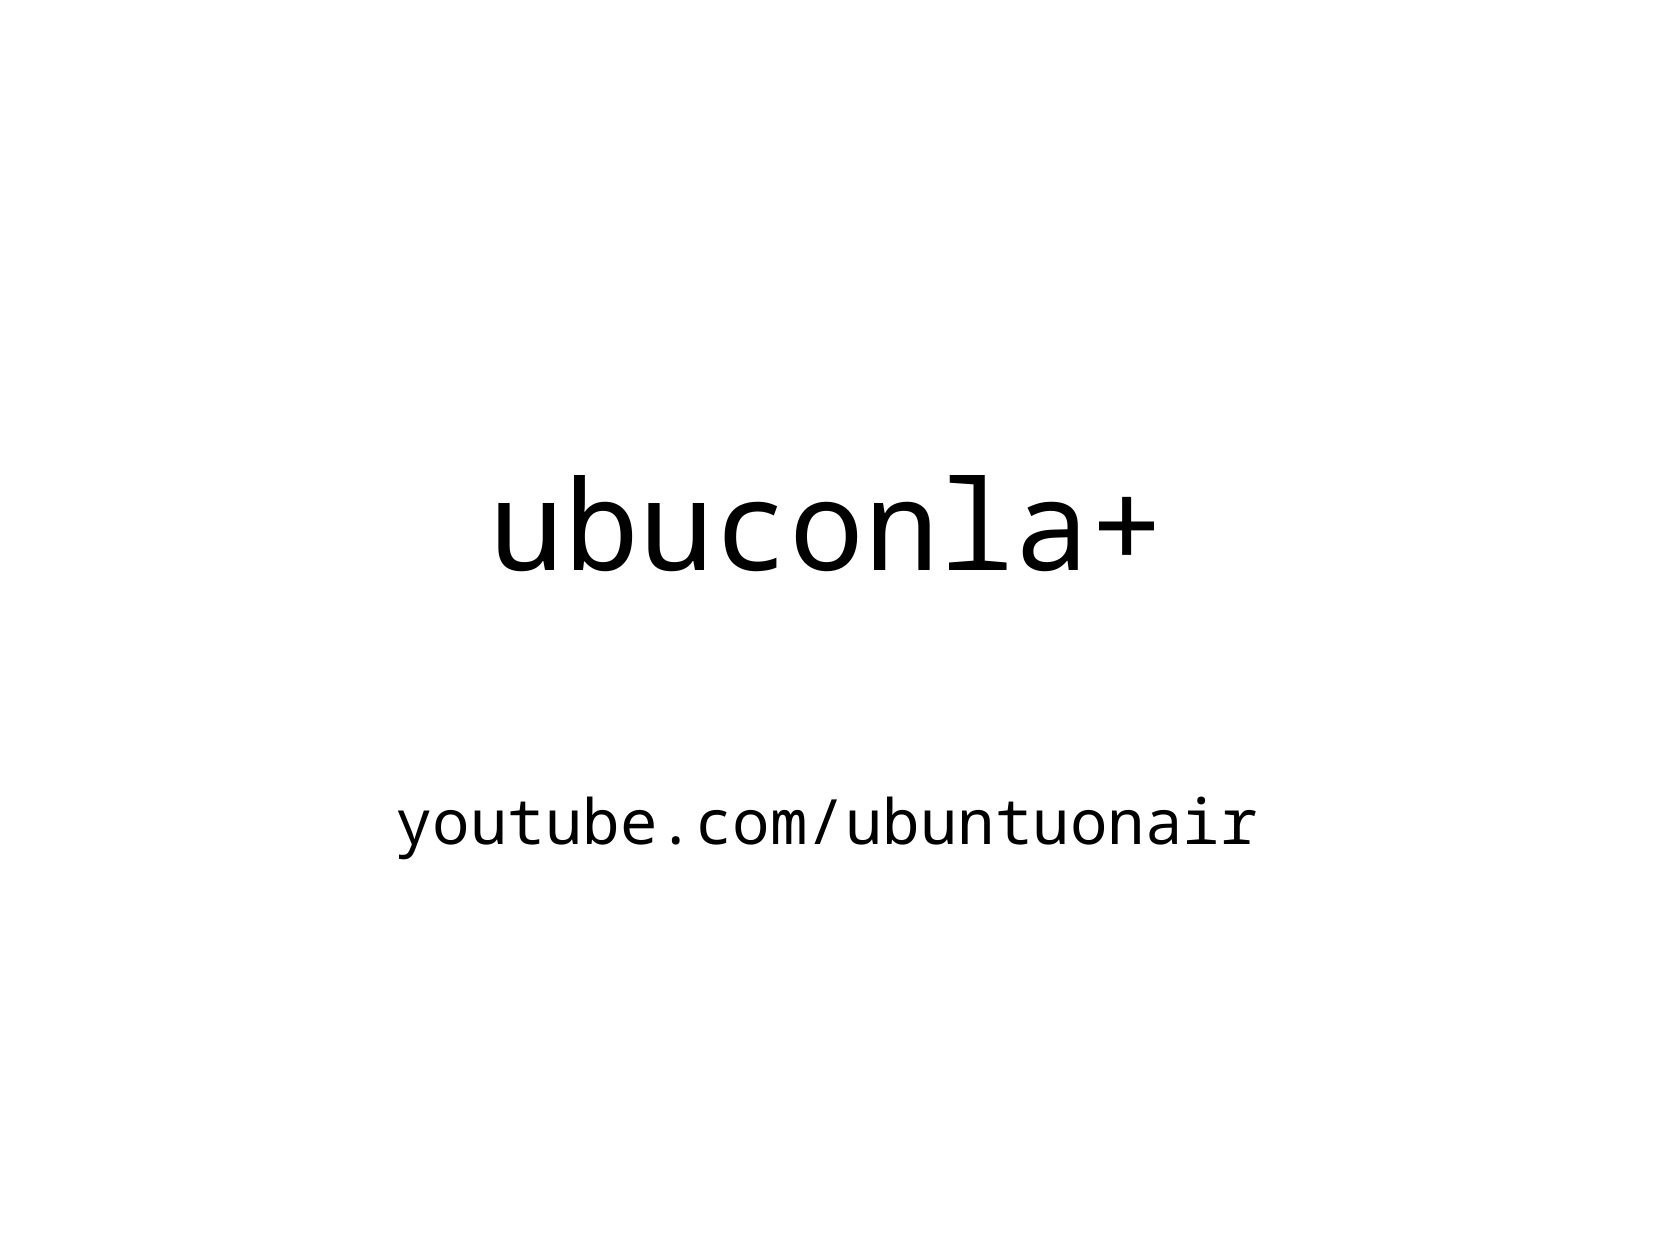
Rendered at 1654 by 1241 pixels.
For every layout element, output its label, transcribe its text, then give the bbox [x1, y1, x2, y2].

subtitle ubuconla+ youtube.com/ubuntuonair [82, 290, 1571, 1010]
